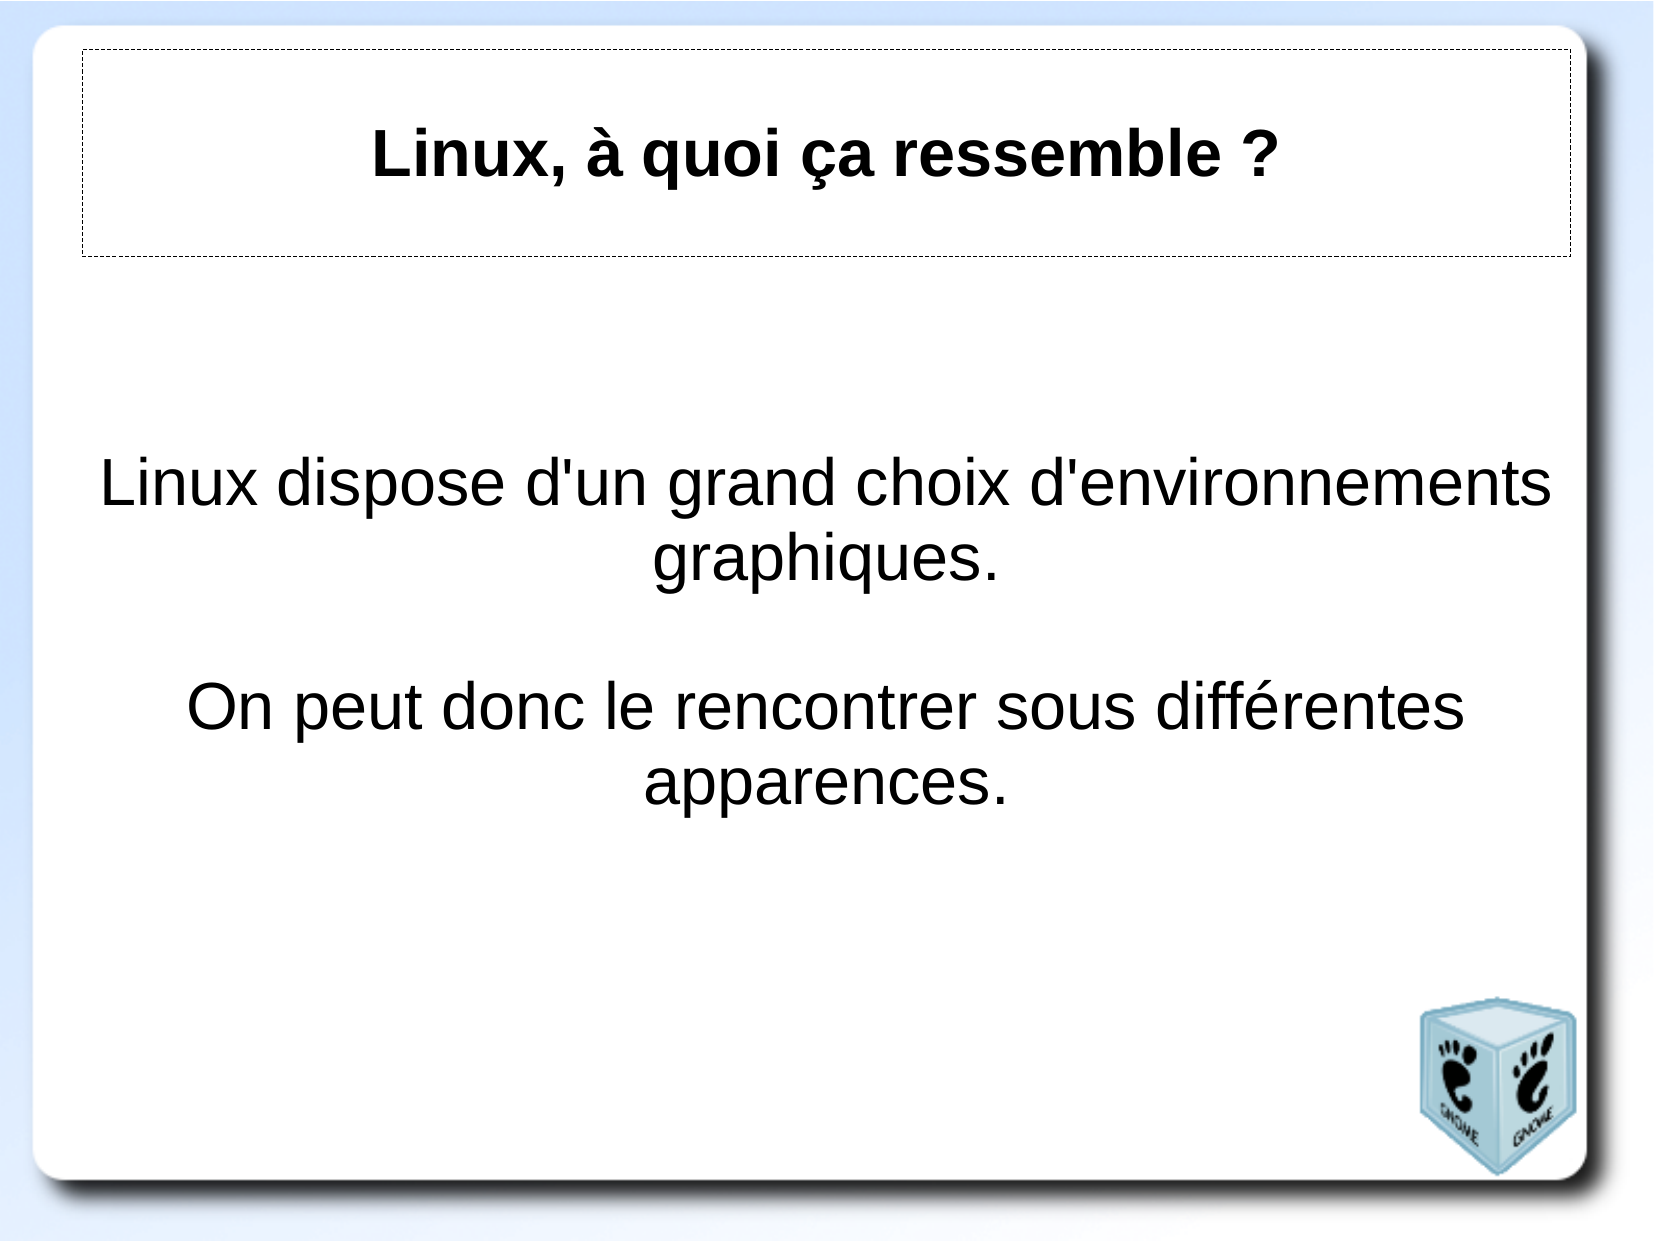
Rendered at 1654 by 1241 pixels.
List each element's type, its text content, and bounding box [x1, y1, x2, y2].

title Linux, à quoi ça ressemble ? [82, 49, 1571, 257]
picture [0, 1, 1654, 1241]
subtitle Linux dispose d'un grand choix d'environnements graphiques. On peut donc le rencontrer sous différentes apparences. [82, 290, 1571, 1109]
